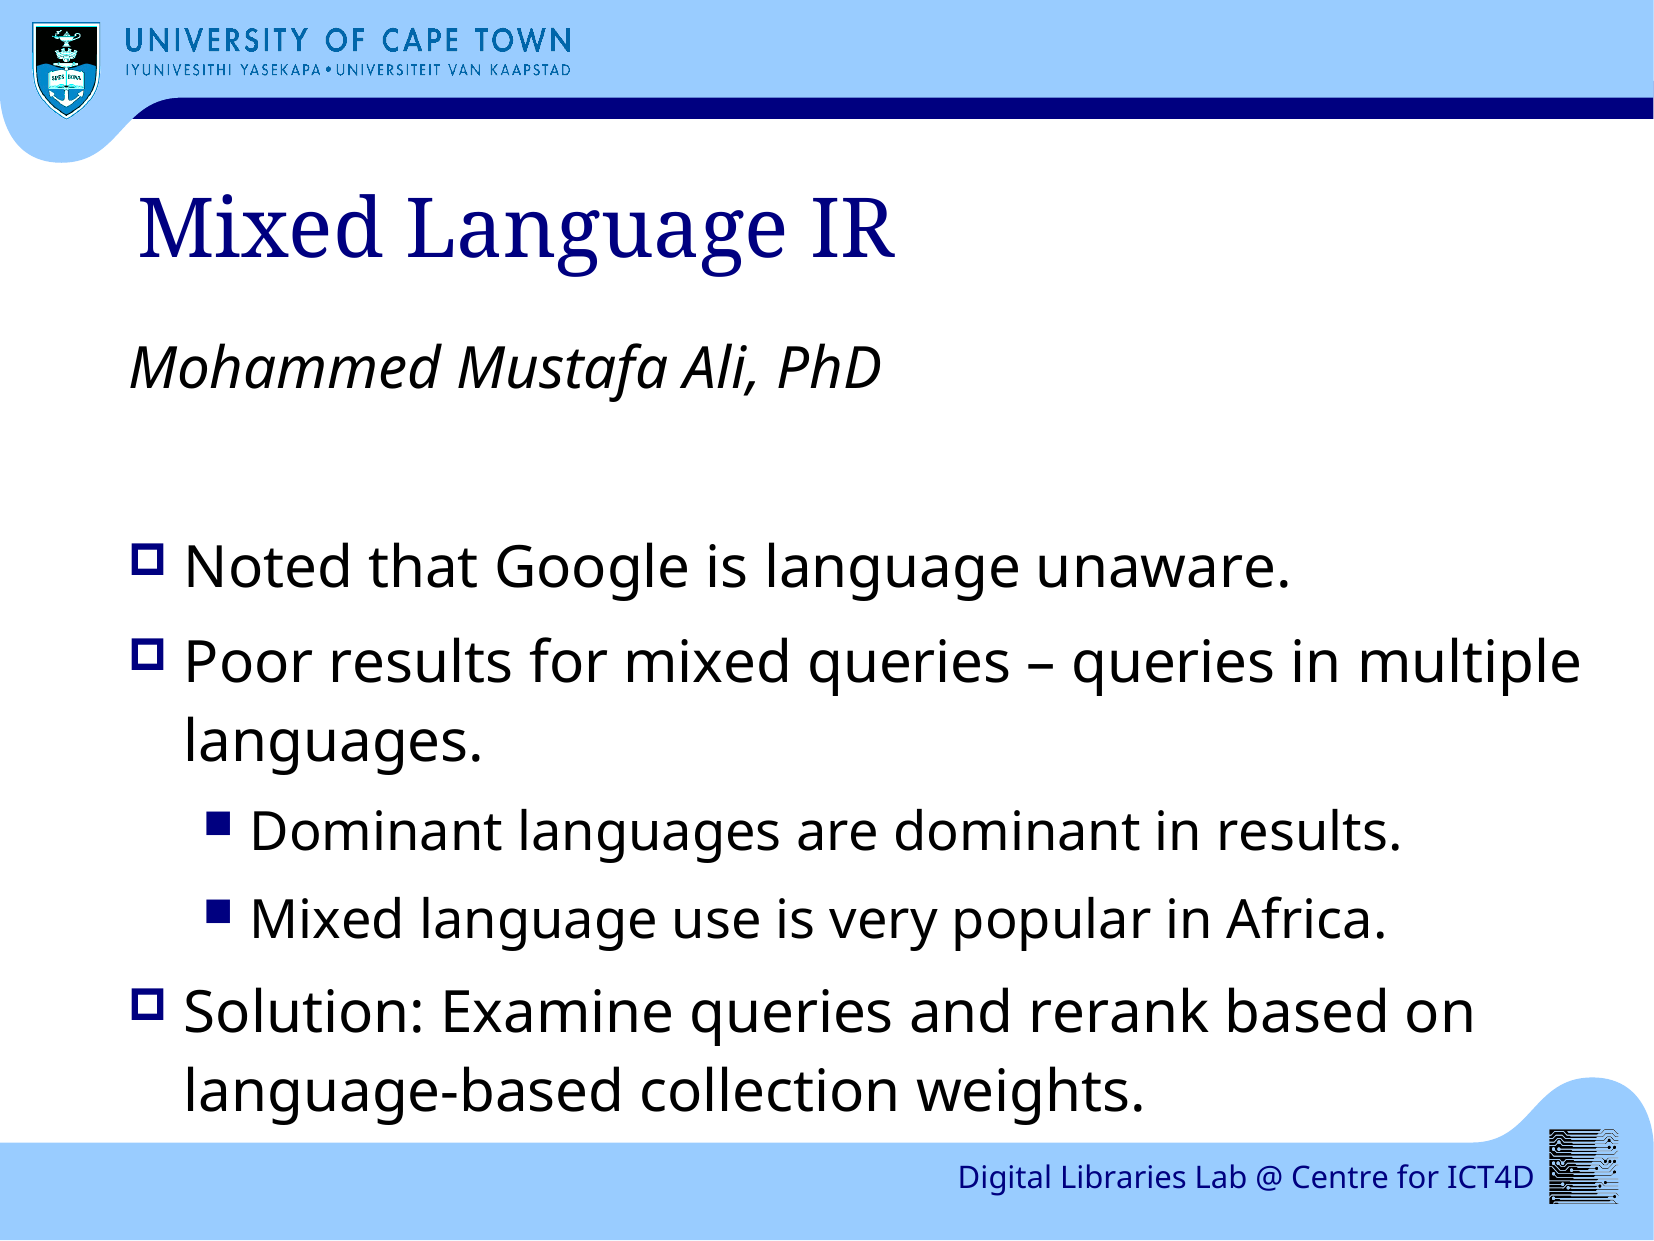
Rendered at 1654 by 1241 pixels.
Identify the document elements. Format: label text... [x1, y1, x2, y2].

picture [32, 22, 101, 120]
list Mohammed Mustafa Ali, PhD Noted that Google is language unaware. Poor results for mixed queries – queries in multiple languages. Dominant languages are dominant in results. Mixed language use is very popular in Africa. Solution: Examine queries and rerank based on language-based collection weights. [128, 326, 1597, 1053]
picture [122, 25, 573, 78]
picture [1549, 1129, 1619, 1204]
title Mixed Language IR [137, 155, 1598, 296]
